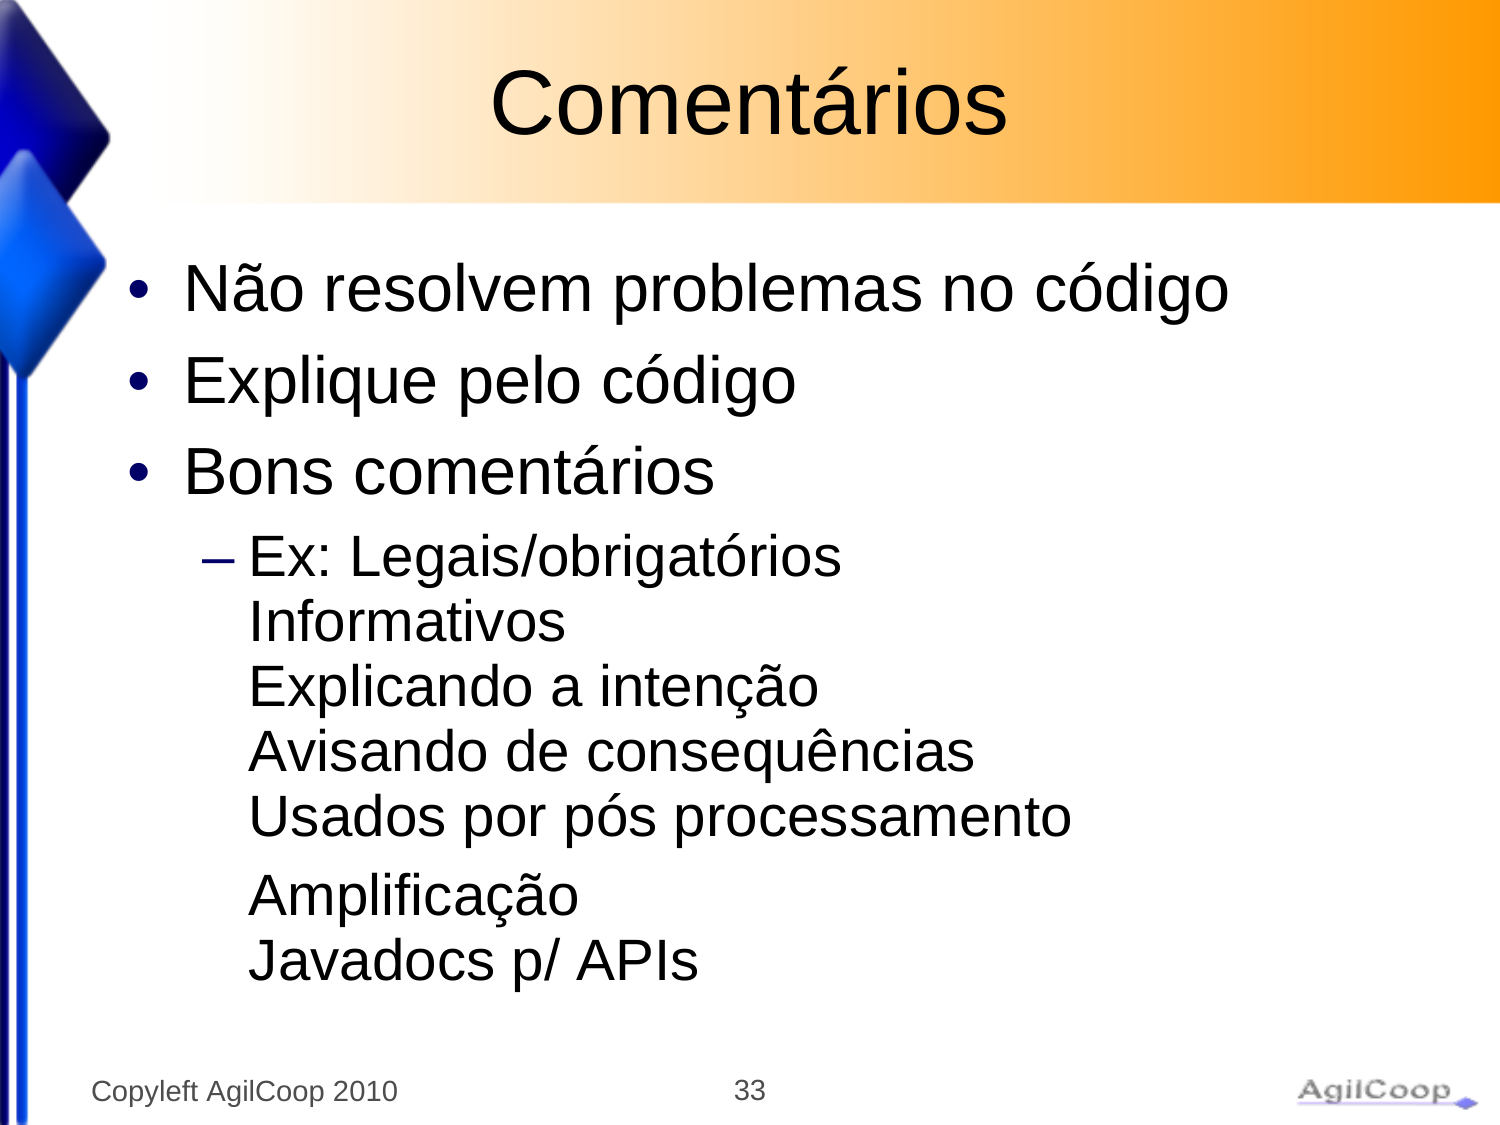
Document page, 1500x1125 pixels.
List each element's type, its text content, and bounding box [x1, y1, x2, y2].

list Não resolvem problemas no código Explique pelo código Bons comentários Ex: Legais/obrigatórios Informativos Explicando a intenção Avisando de consequências Usados por pós processamento Amplificação Javadocs p/ APIs [112, 243, 1426, 1021]
title Comentários [75, 8, 1426, 197]
picture [0, 0, 1500, 1125]
